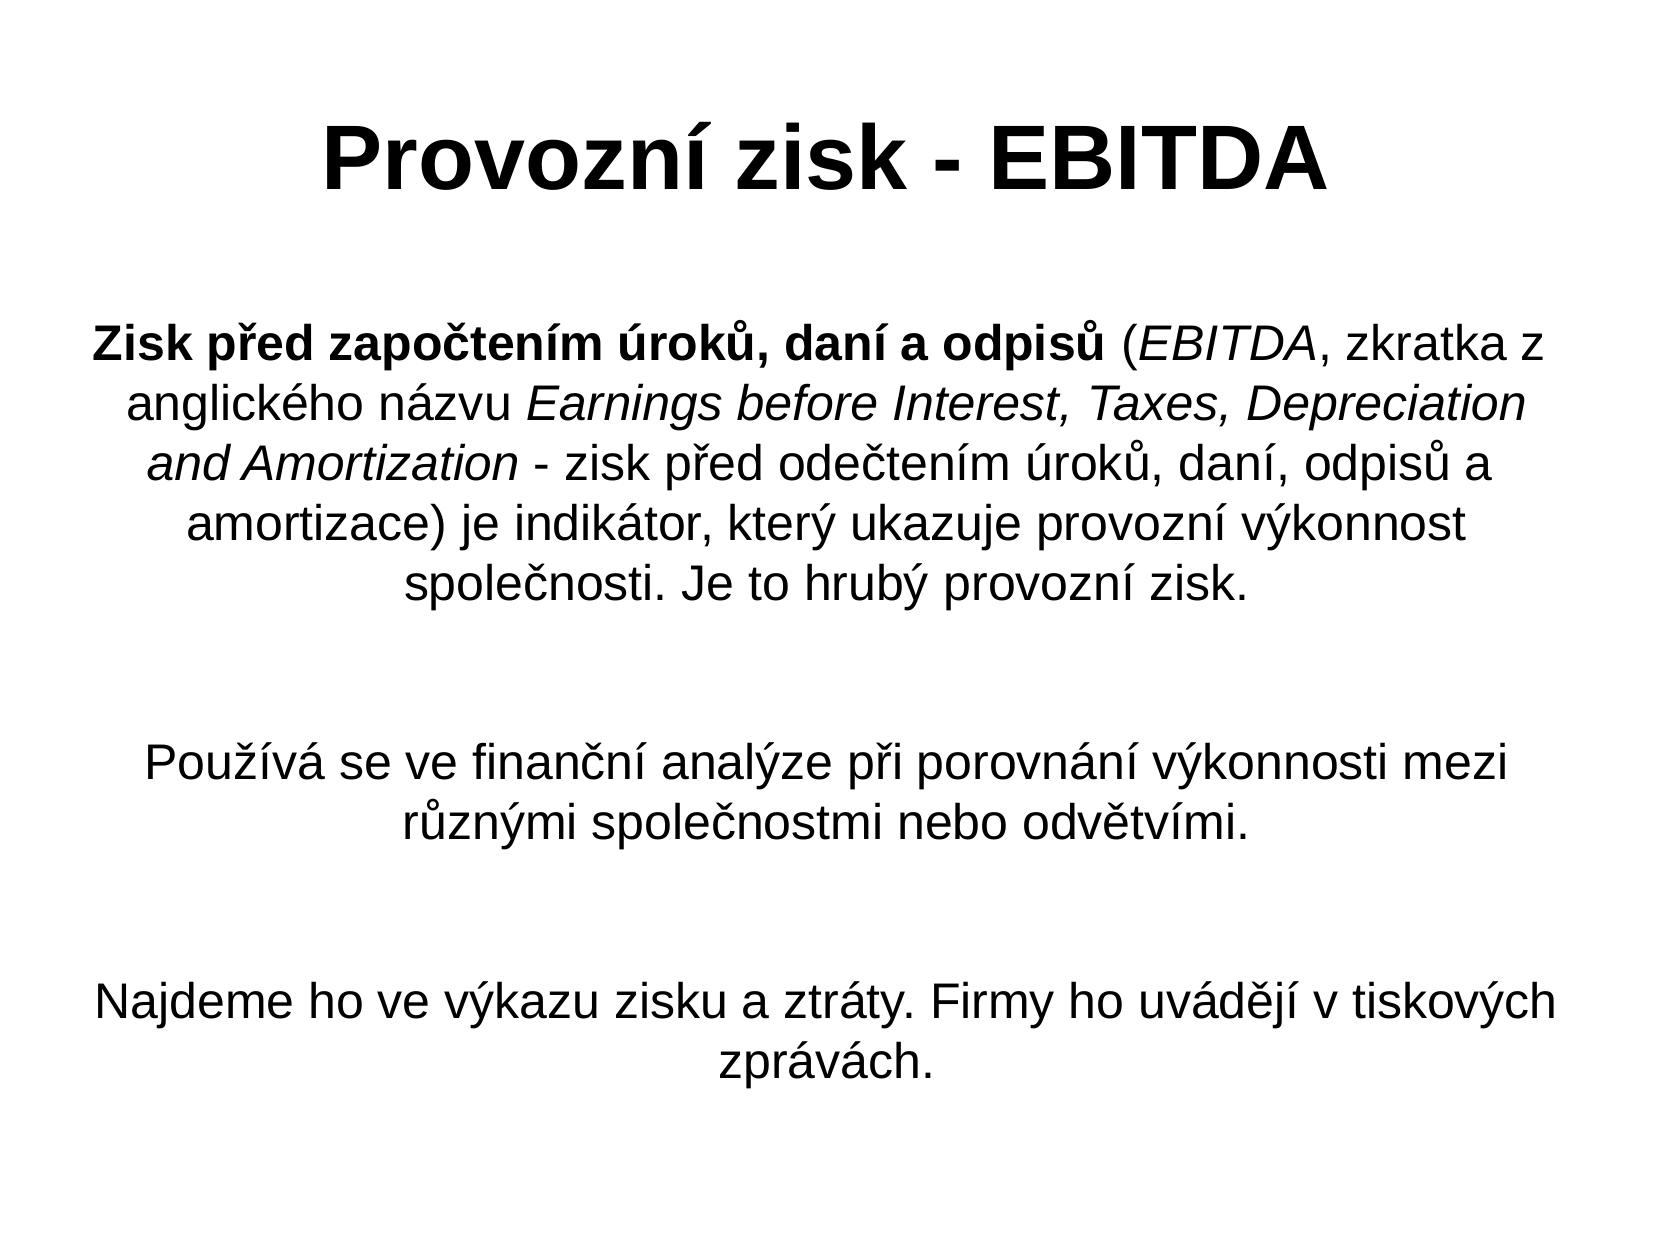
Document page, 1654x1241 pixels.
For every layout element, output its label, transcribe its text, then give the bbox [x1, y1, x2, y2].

title Provozní zisk - EBITDA [82, 49, 1571, 257]
subtitle Zisk před započtením úroků, daní a odpisů (EBITDA, zkratka z anglického názvu Earnings before Interest, Taxes, Depreciation and Amortization - zisk před odečtením úroků, daní, odpisů a amortizace) je indikátor, který ukazuje provozní výkonnost společnosti. Je to hrubý provozní zisk. Používá se ve finanční analýze při porovnání výkonnosti mezi různými společnostmi nebo odvětvími. Najdeme ho ve výkazu zisku a ztráty. Firmy ho uvádějí v tiskových zprávách. [82, 290, 1571, 1109]
